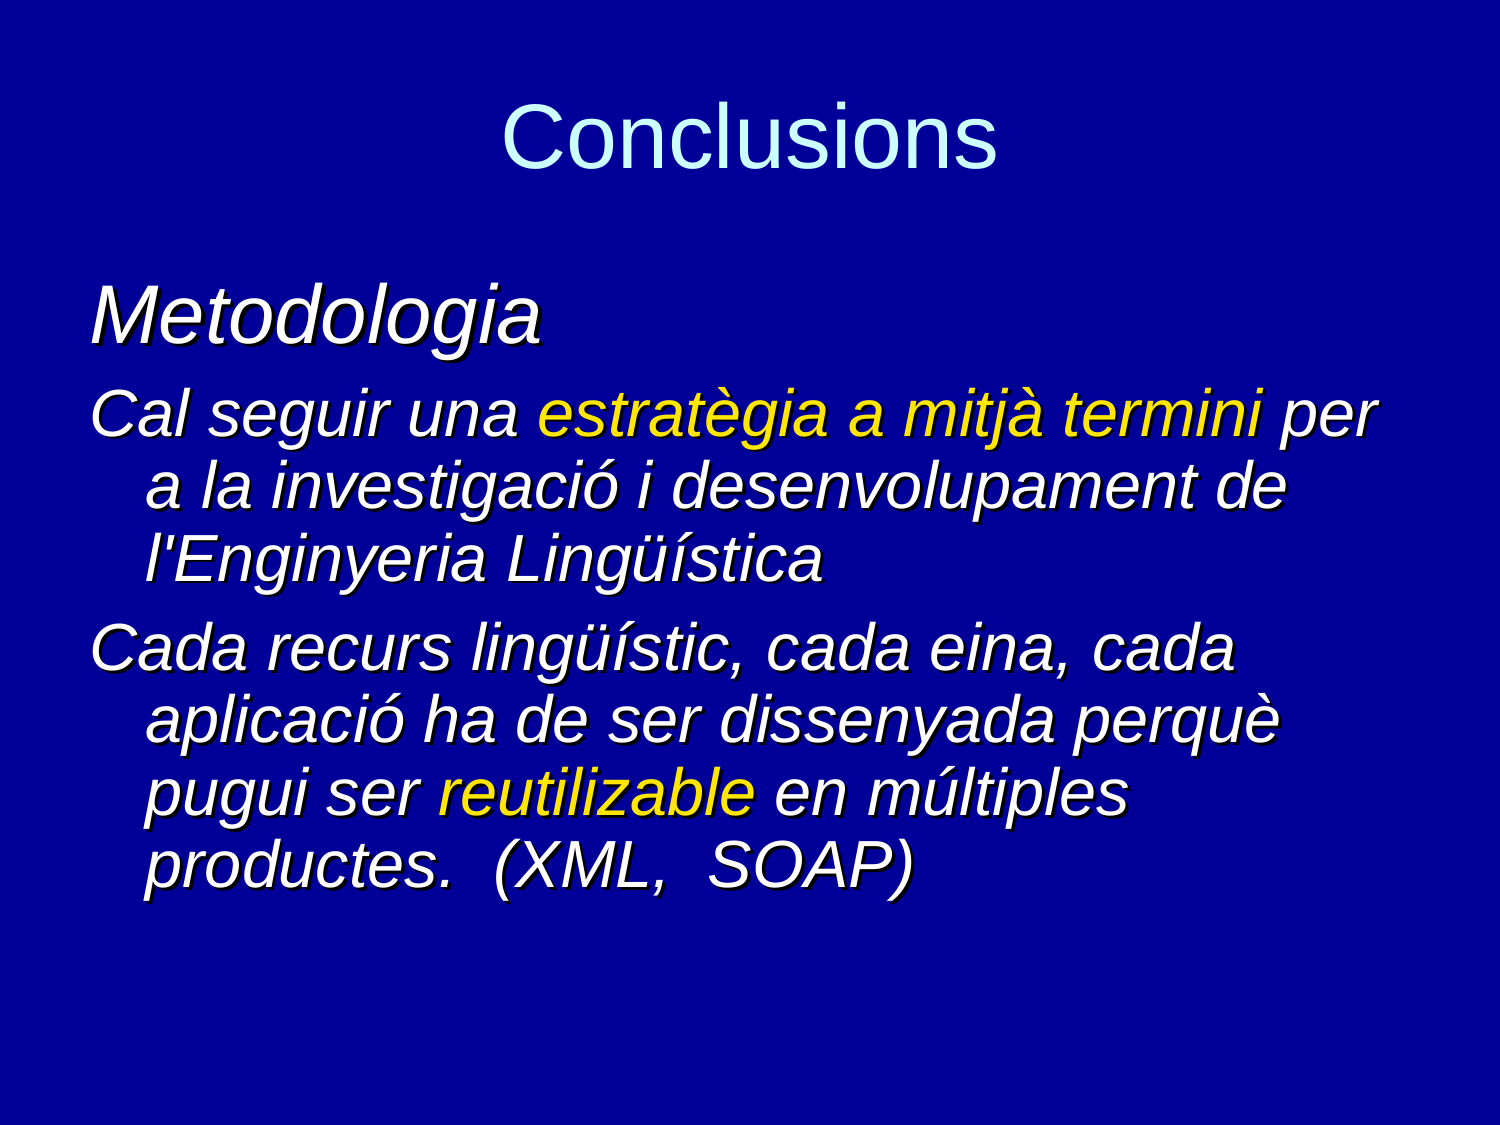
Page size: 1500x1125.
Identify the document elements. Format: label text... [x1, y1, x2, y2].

title Conclusions [75, 45, 1426, 233]
list Metodologia Cal seguir una estratègia a mitjà termini per a la investigació i desenvolupament de l'Enginyeria Lingüística Cada recurs lingüístic, cada eina, cada aplicació ha de ser dissenyada perquè pugui ser reutilizable en múltiples productes. (XML, SOAP) [75, 262, 1426, 1006]
